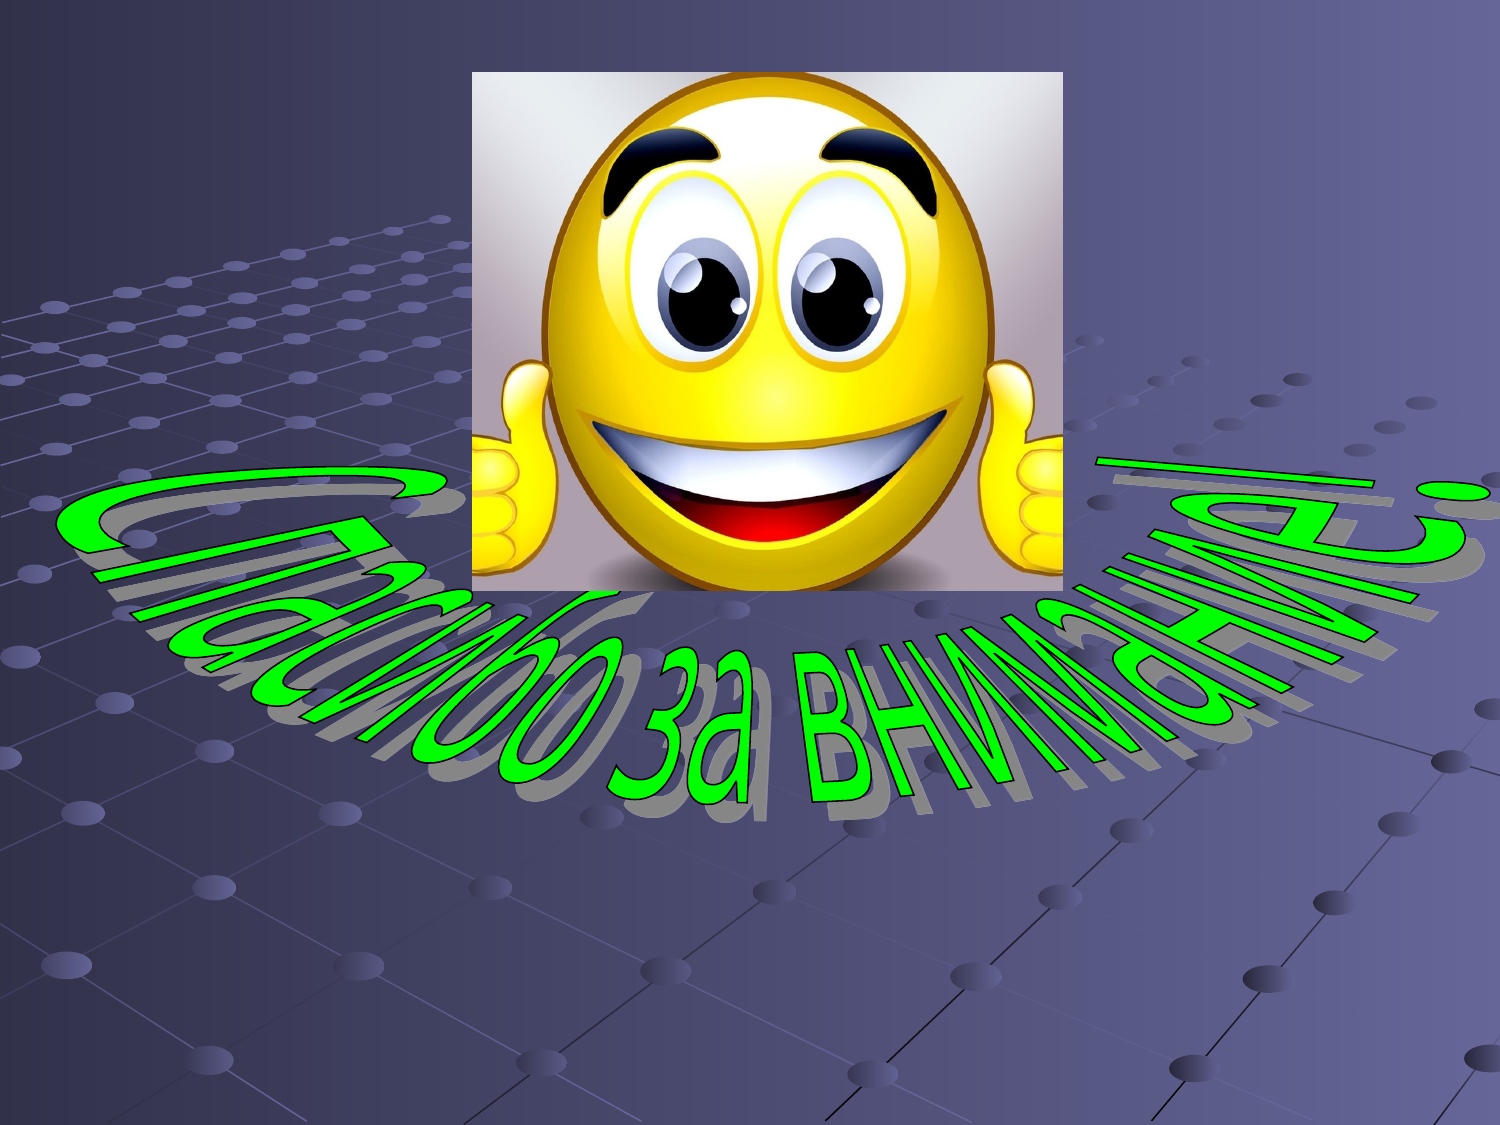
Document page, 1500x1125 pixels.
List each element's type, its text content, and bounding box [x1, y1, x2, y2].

text_box Спасибо за внимание! [961, 614, 1179, 763]
text_box Спасибо за внимание! [498, 637, 623, 784]
text_box Спасибо за внимание! [606, 647, 699, 800]
text_box Спасибо за внимание! [251, 589, 473, 707]
text_box Спасибо за внимание! [56, 466, 447, 554]
text_box Спасибо за внимание! [91, 516, 393, 623]
text_box Спасибо за внимание! [1122, 529, 1419, 643]
text_box Спасибо за внимание! [1095, 457, 1375, 488]
text_box Спасибо за внимание! [845, 644, 972, 797]
text_box Спасибо за внимание! [903, 633, 1069, 784]
text_box Спасибо за внимание! [793, 652, 872, 803]
text_box Спасибо за внимание! [411, 591, 621, 764]
text_box Спасибо за внимание! [1072, 566, 1344, 694]
picture [472, 72, 1063, 591]
text_box Спасибо за внимание! [168, 561, 426, 673]
text_box Спасибо за внимание! [299, 602, 528, 743]
text_box Спасибо за внимание! [687, 650, 753, 805]
text_box Спасибо за внимание! [1036, 598, 1259, 725]
text_box Спасибо за внимание! [1416, 481, 1491, 501]
text_box Спасибо за внимание! [1170, 493, 1466, 564]
